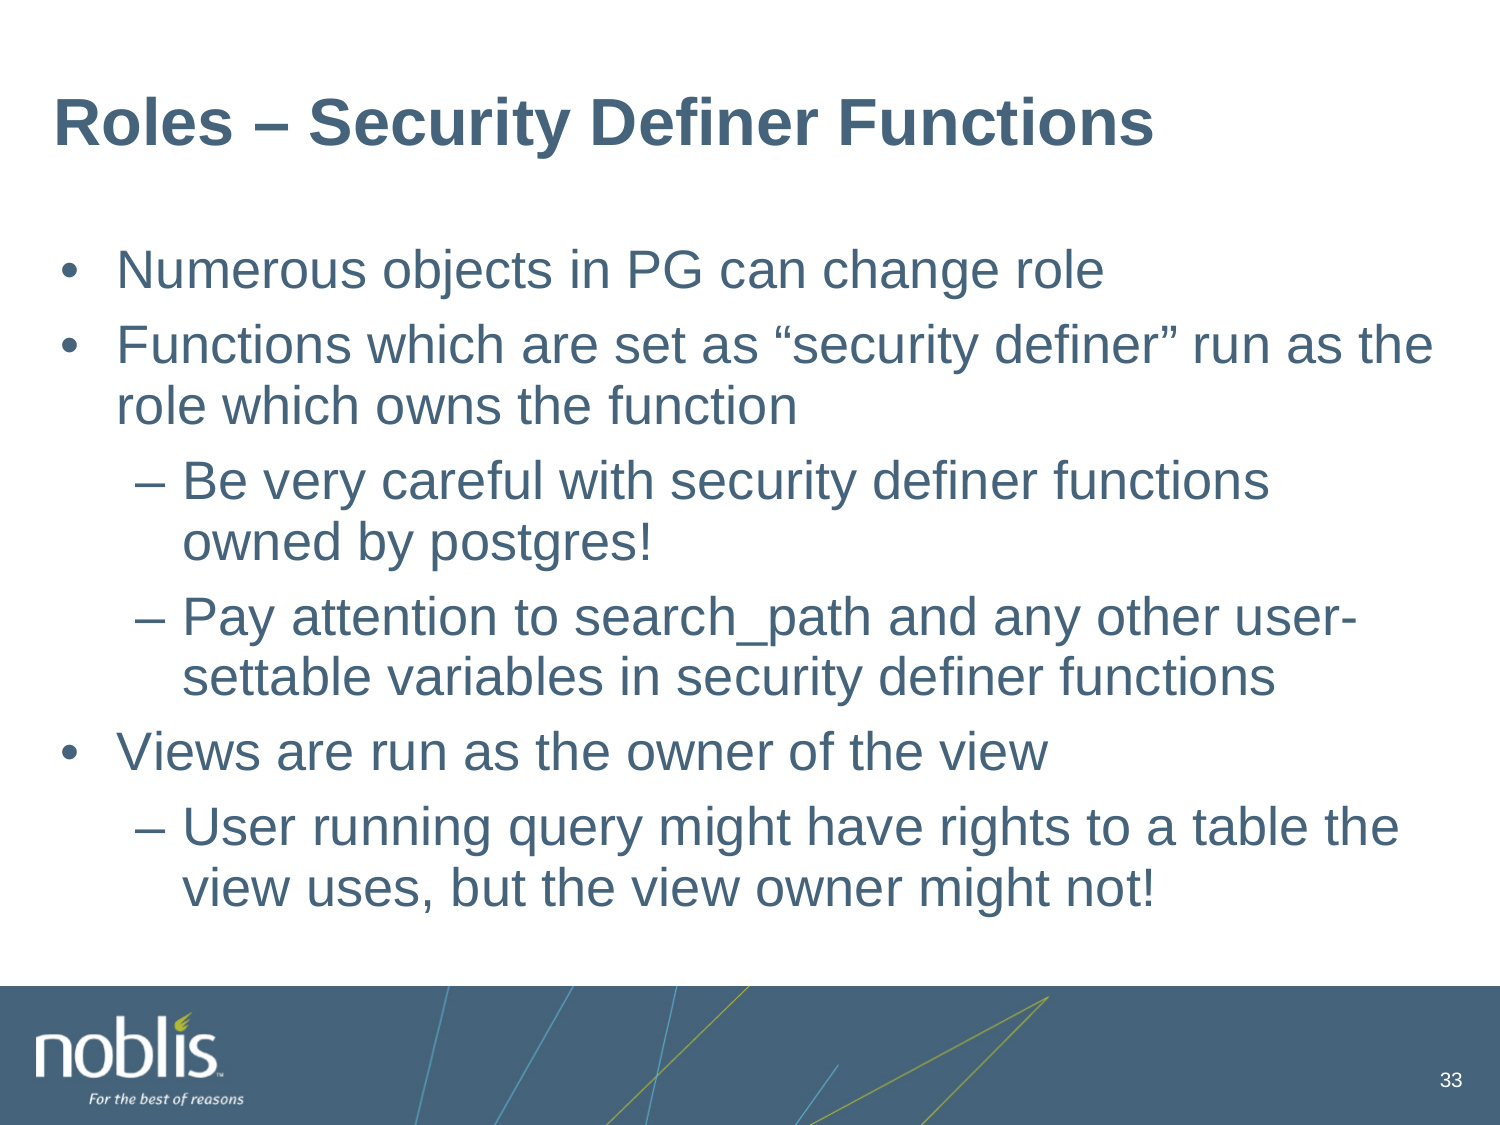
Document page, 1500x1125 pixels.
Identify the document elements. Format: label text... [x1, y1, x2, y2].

picture [0, 986, 1500, 1125]
list Numerous objects in PG can change role Functions which are set as “security definer” run as the role which owns the function Be very careful with security definer functions owned by postgres! Pay attention to search_path and any other user-settable variables in security definer functions Views are run as the owner of the view User running query might have rights to a table the view uses, but the view owner might not! [60, 239, 1437, 968]
title Roles – Security Definer Functions [53, 38, 1438, 211]
